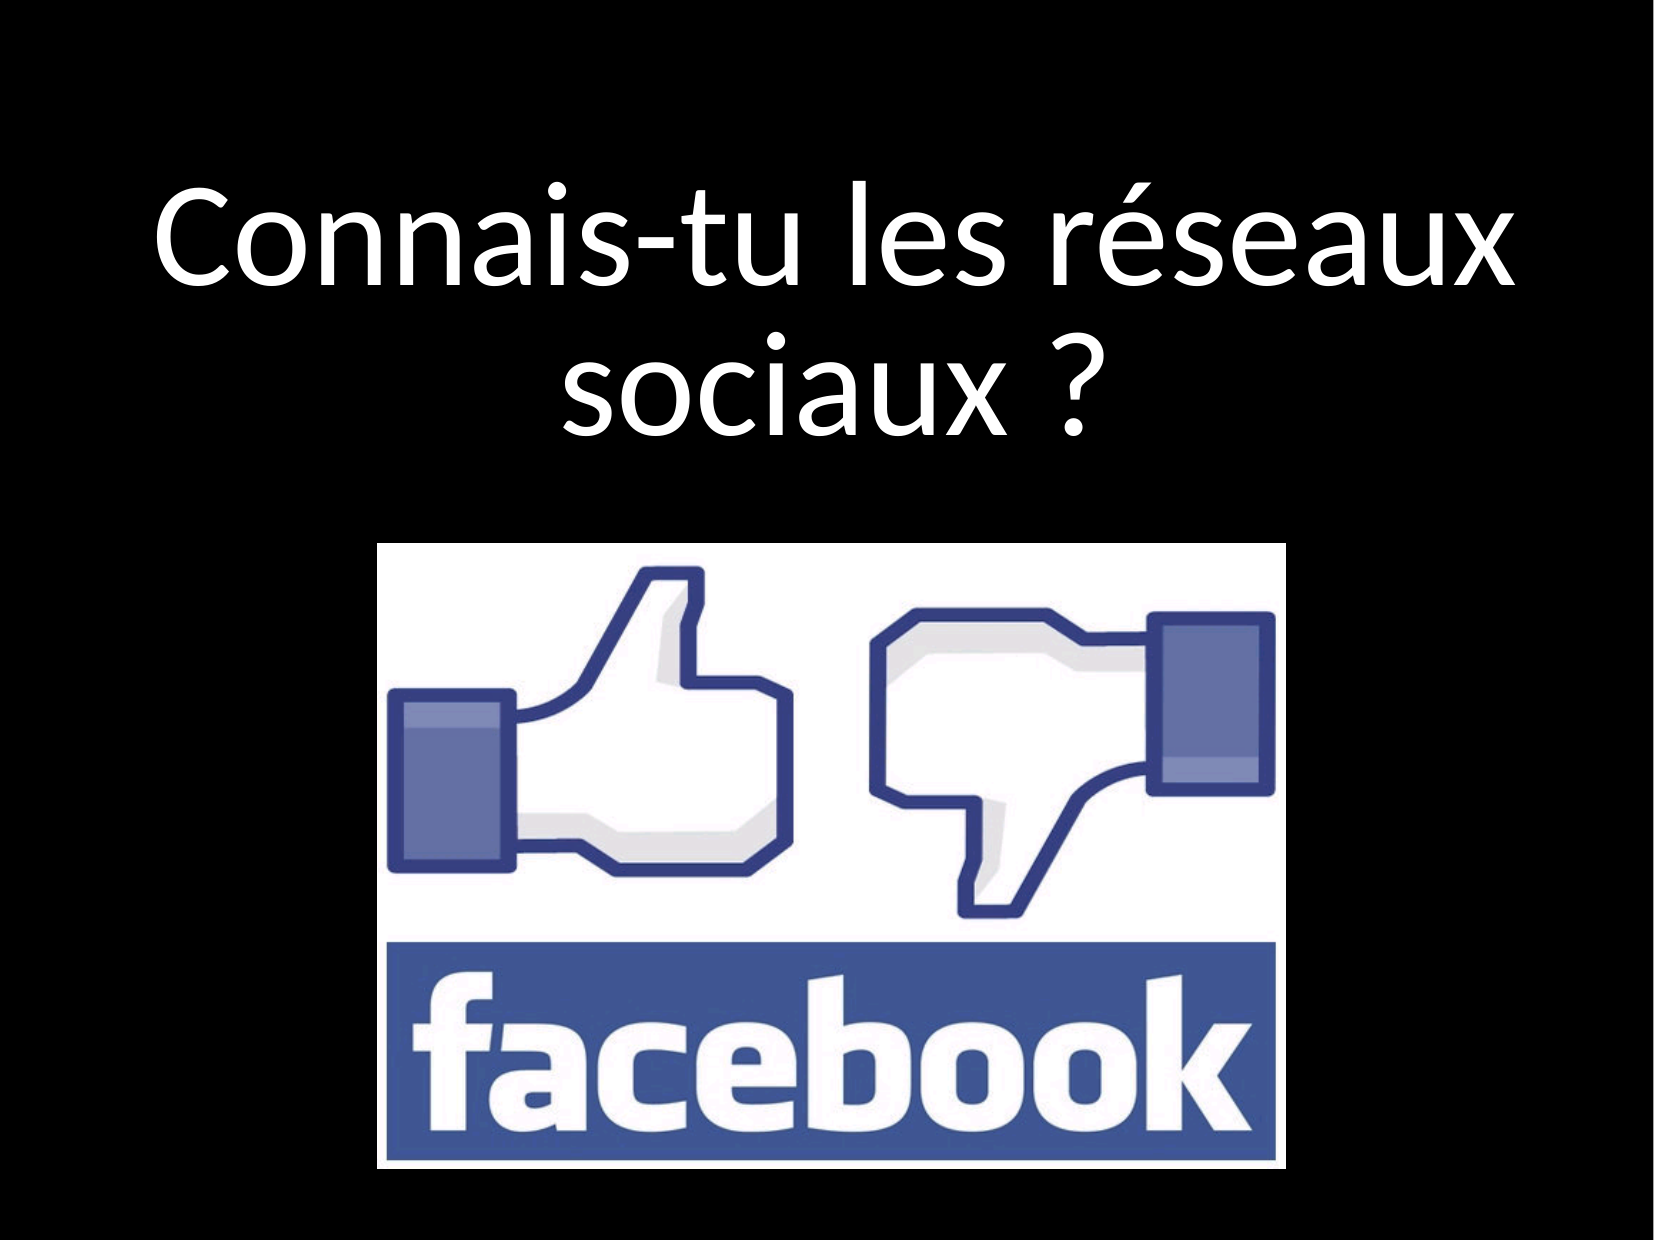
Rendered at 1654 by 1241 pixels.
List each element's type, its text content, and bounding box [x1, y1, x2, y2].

picture [377, 543, 1286, 1169]
text_box Connais-tu les réseaux sociaux ? [53, 165, 1619, 547]
